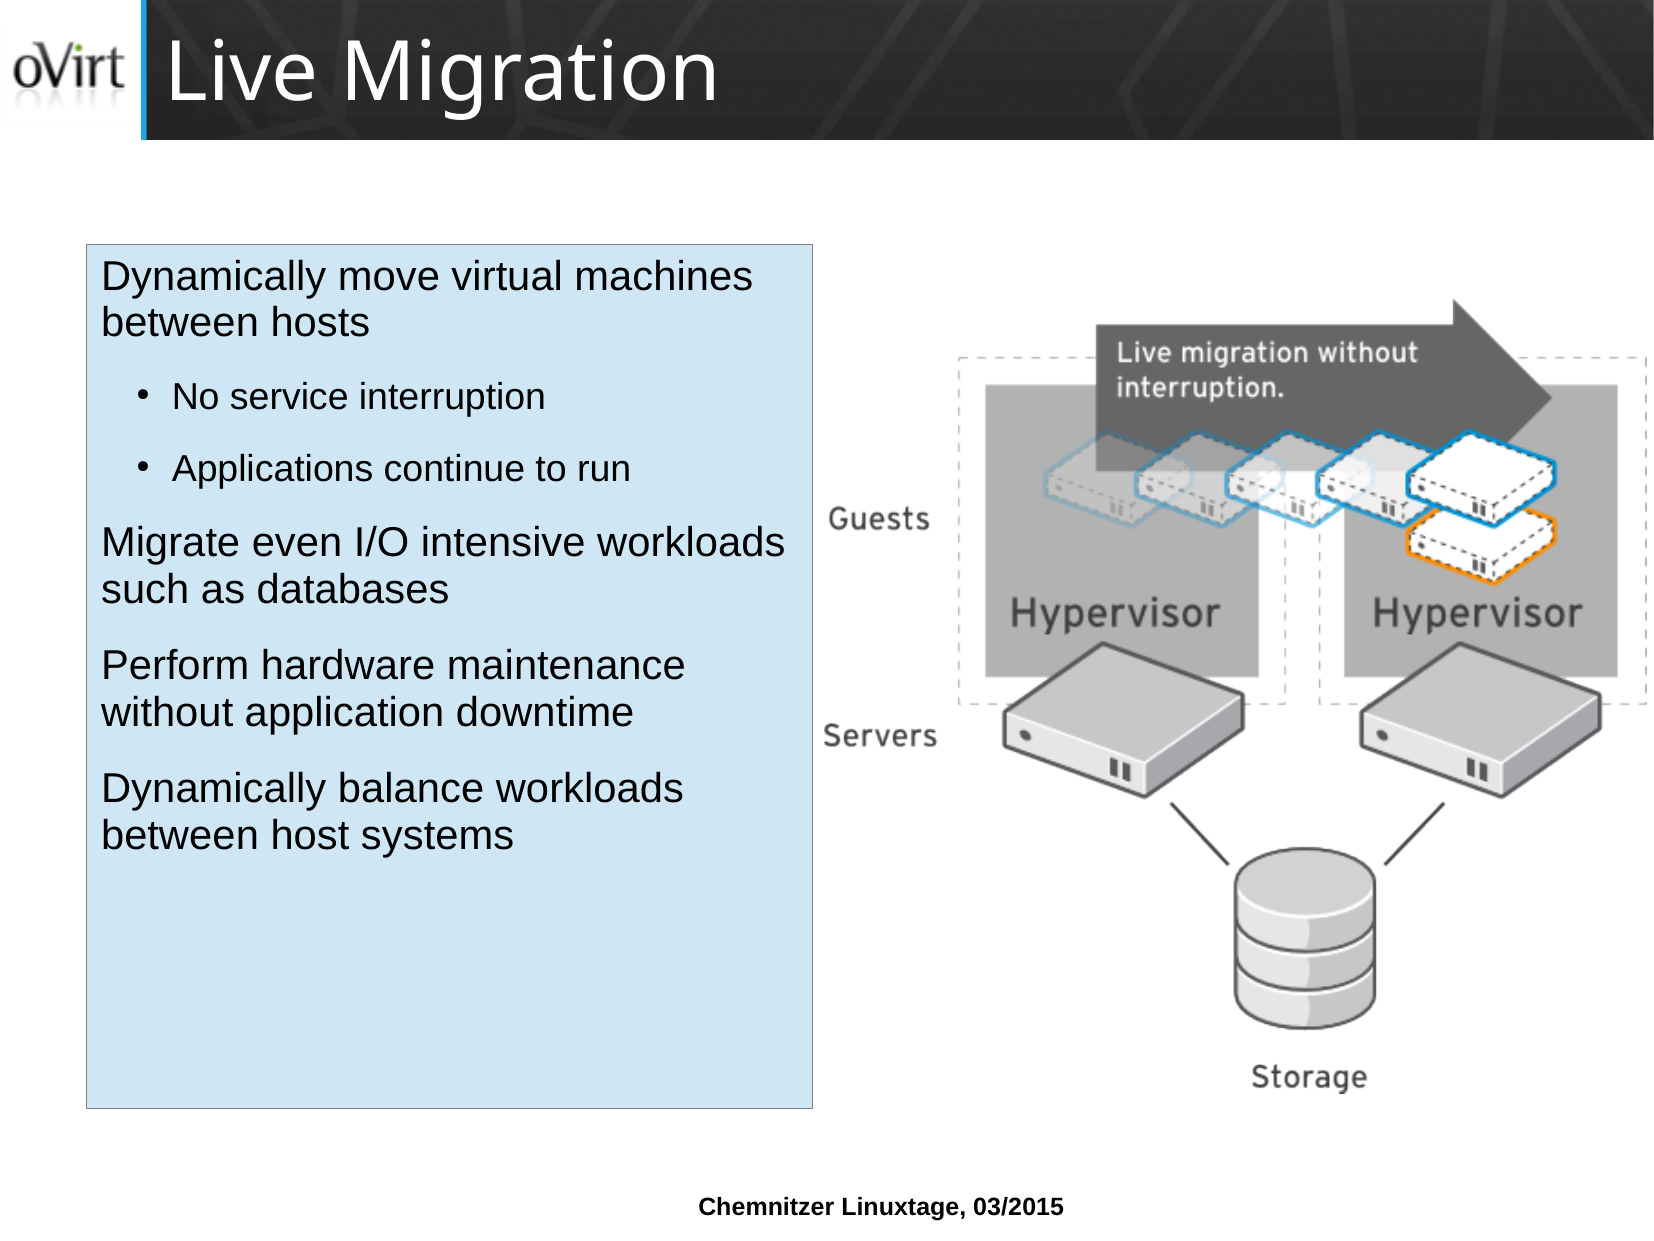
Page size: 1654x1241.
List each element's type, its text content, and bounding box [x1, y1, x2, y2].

picture [824, 299, 1647, 1094]
title Live Migration [164, 18, 1653, 119]
picture [0, 0, 1654, 140]
text_box Dynamically move virtual machines between hosts No service interruption Applications continue to run Migrate even I/O intensive workloads such as databases Perform hardware maintenance without application downtime Dynamically balance workloads between host systems [86, 244, 813, 1109]
